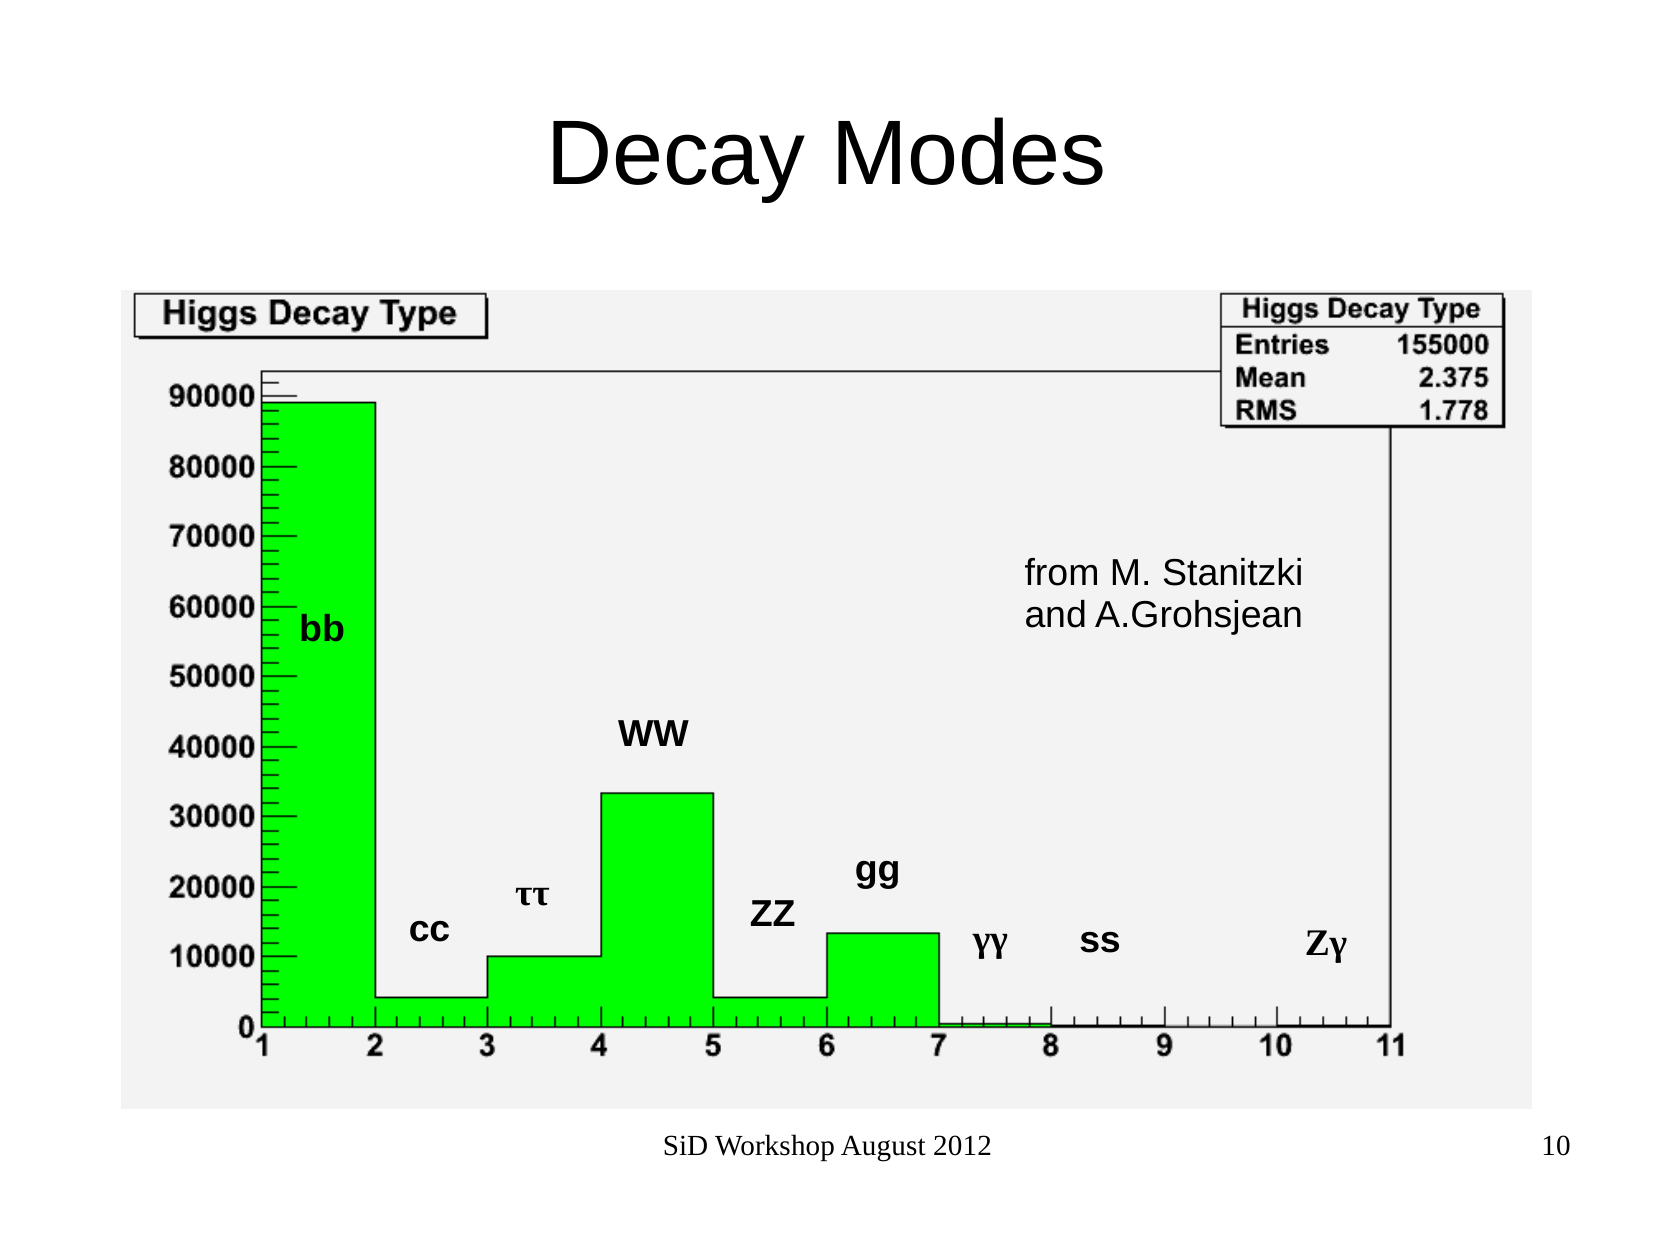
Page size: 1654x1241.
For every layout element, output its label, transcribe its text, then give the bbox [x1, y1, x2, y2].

text_box WW [603, 705, 705, 781]
text_box ττ [500, 864, 565, 940]
text_box Zγ [1290, 915, 1363, 991]
text_box cc [393, 900, 466, 976]
text_box γγ [958, 910, 1023, 986]
picture [121, 290, 1532, 1109]
text_box bb [284, 600, 361, 657]
text_box ZZ [735, 885, 811, 961]
text_box gg [840, 840, 916, 916]
title Decay Modes [82, 49, 1571, 257]
text_box from M. Stanitzki and A.Grohsjean [1009, 544, 1329, 643]
text_box ss [1064, 910, 1136, 986]
